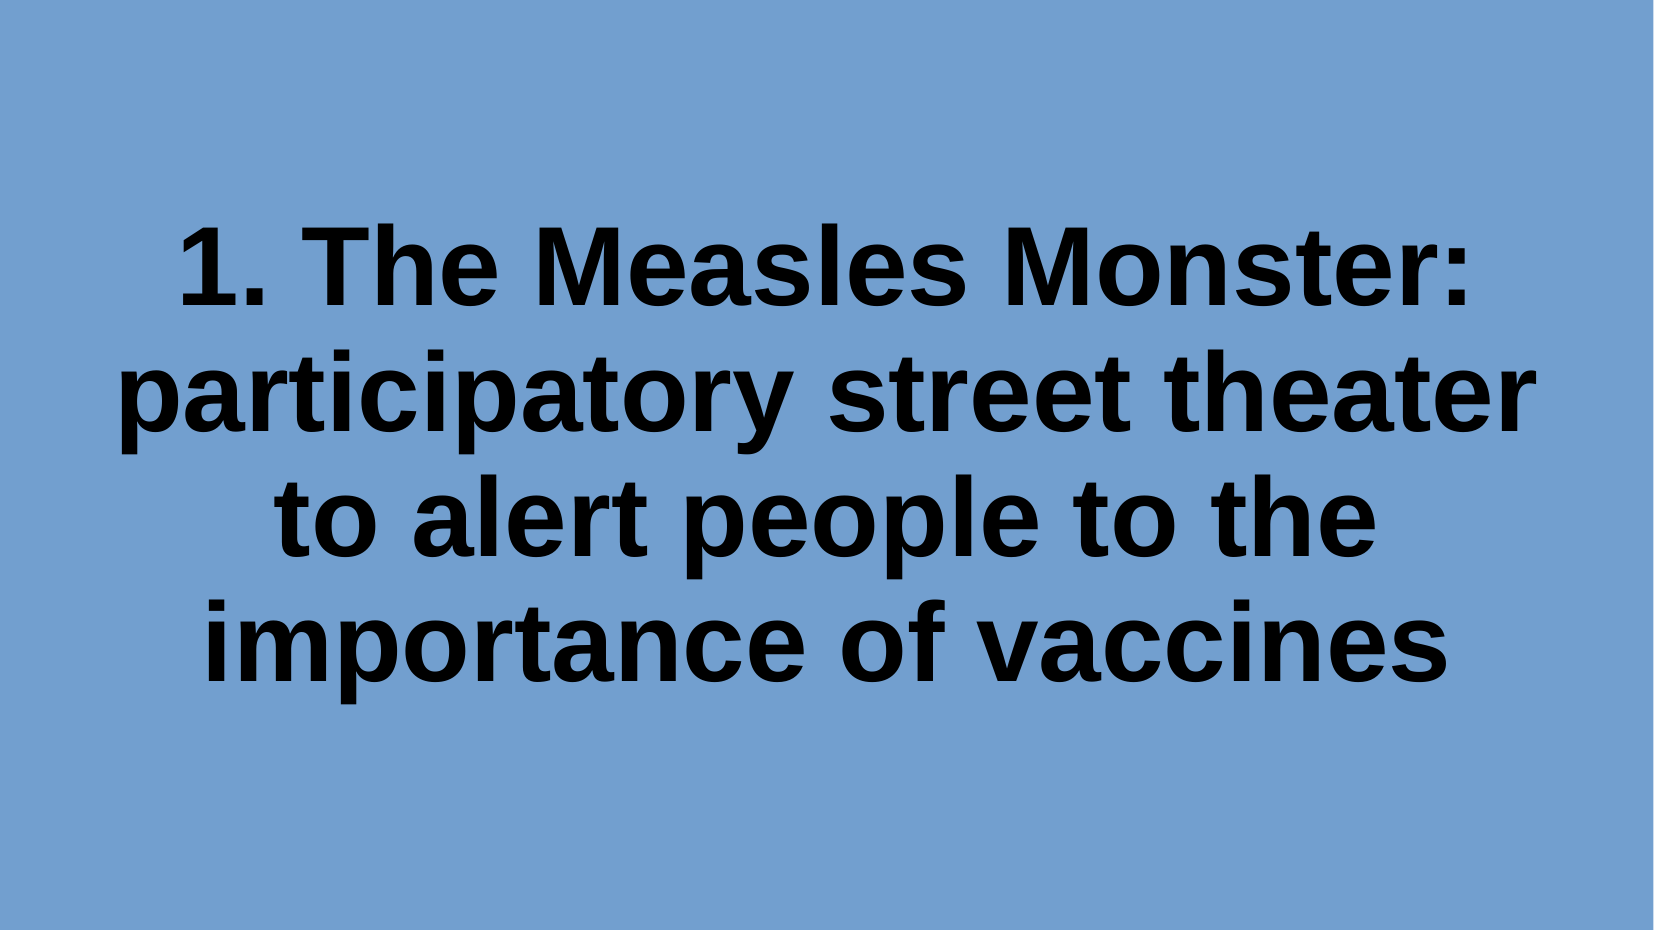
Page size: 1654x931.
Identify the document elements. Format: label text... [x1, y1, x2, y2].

title 1. The Measles Monster: participatory street theater to alert people to the importance of vaccines [82, 118, 1571, 792]
